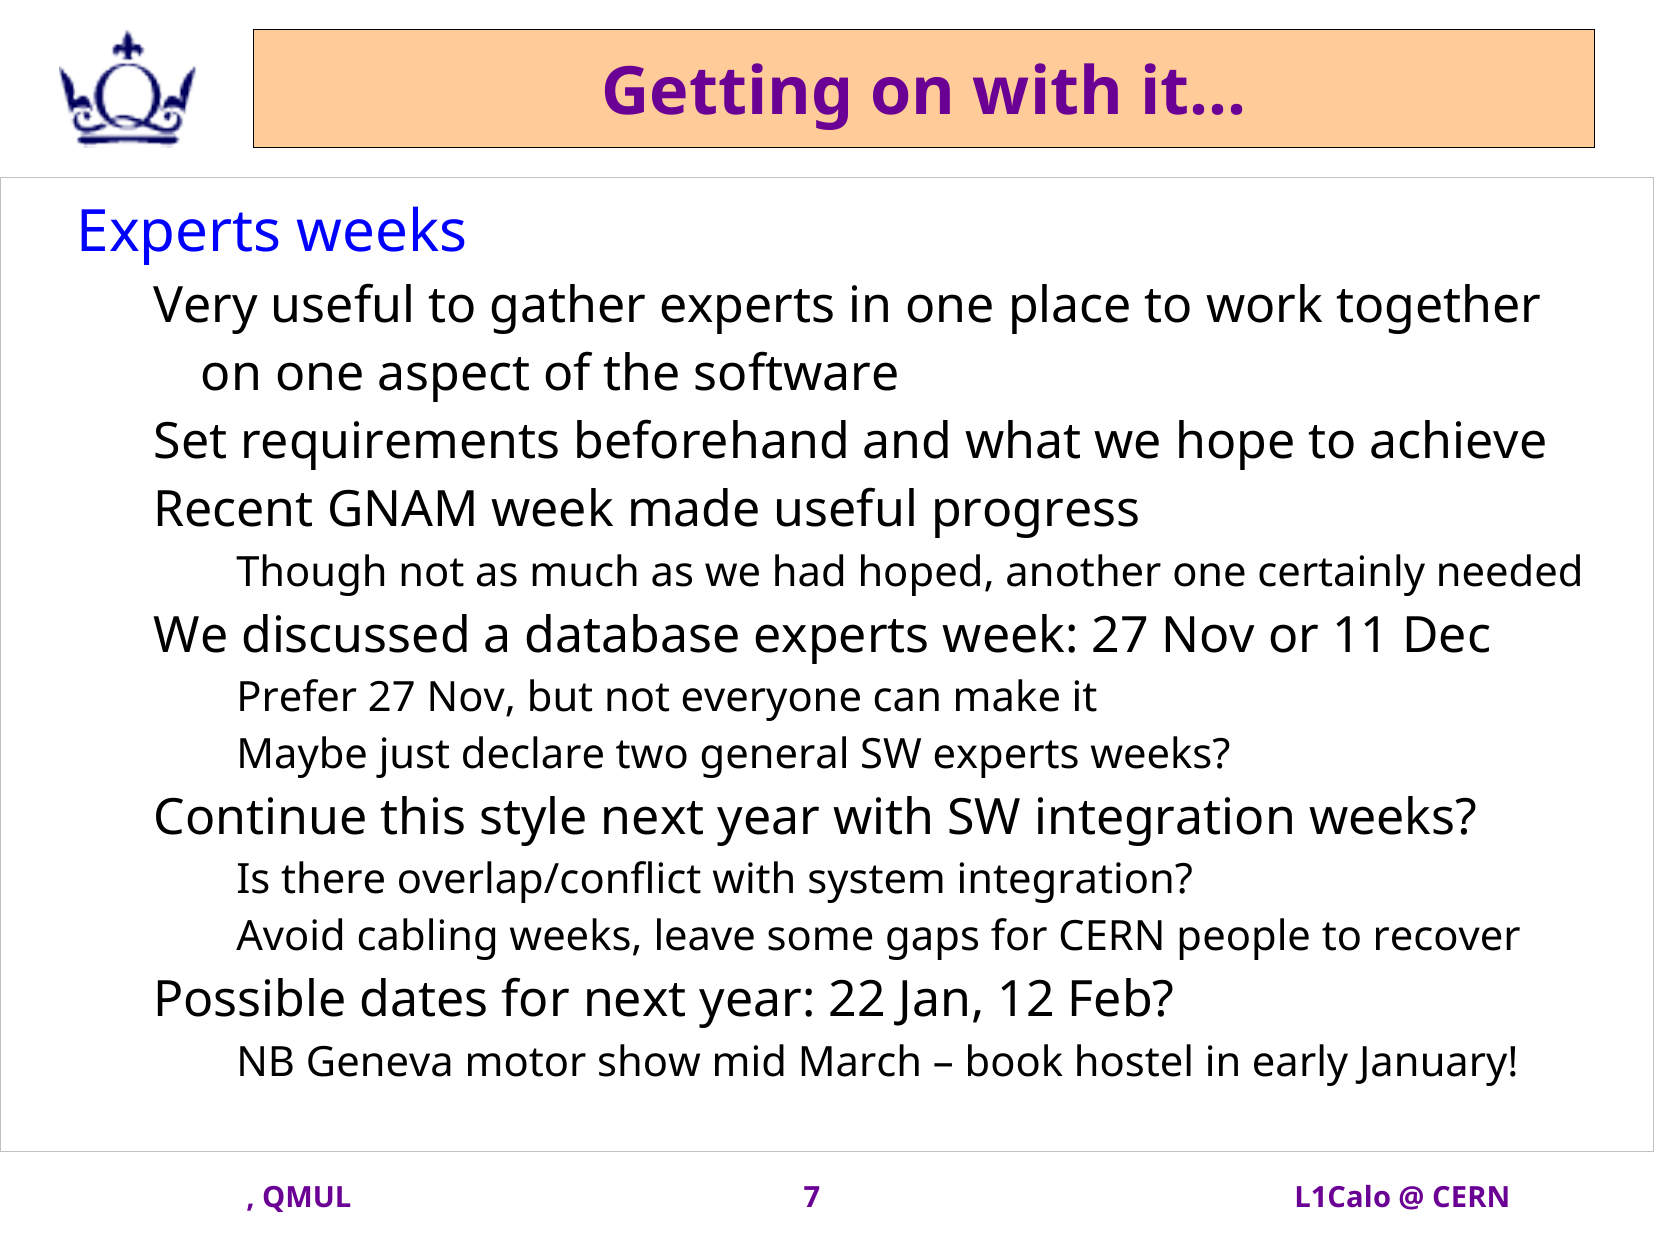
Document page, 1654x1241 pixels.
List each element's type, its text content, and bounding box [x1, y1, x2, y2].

title Getting on with it... [253, 29, 1595, 148]
picture [59, 29, 200, 148]
list Experts weeks Very useful to gather experts in one place to work together on one aspect of the software Set requirements beforehand and what we hope to achieve Recent GNAM week made useful progress Though not as much as we had hoped, another one certainly needed We discussed a database experts week: 27 Nov or 11 Dec Prefer 27 Nov, but not everyone can make it Maybe just declare two general SW experts weeks? Continue this style next year with SW integration weeks? Is there overlap/conflict with system integration? Avoid cabling weeks, leave some gaps for CERN people to recover Possible dates for next year: 22 Jan, 12 Feb? NB Geneva motor show mid March – book hostel in early January! [59, 189, 1603, 1114]
